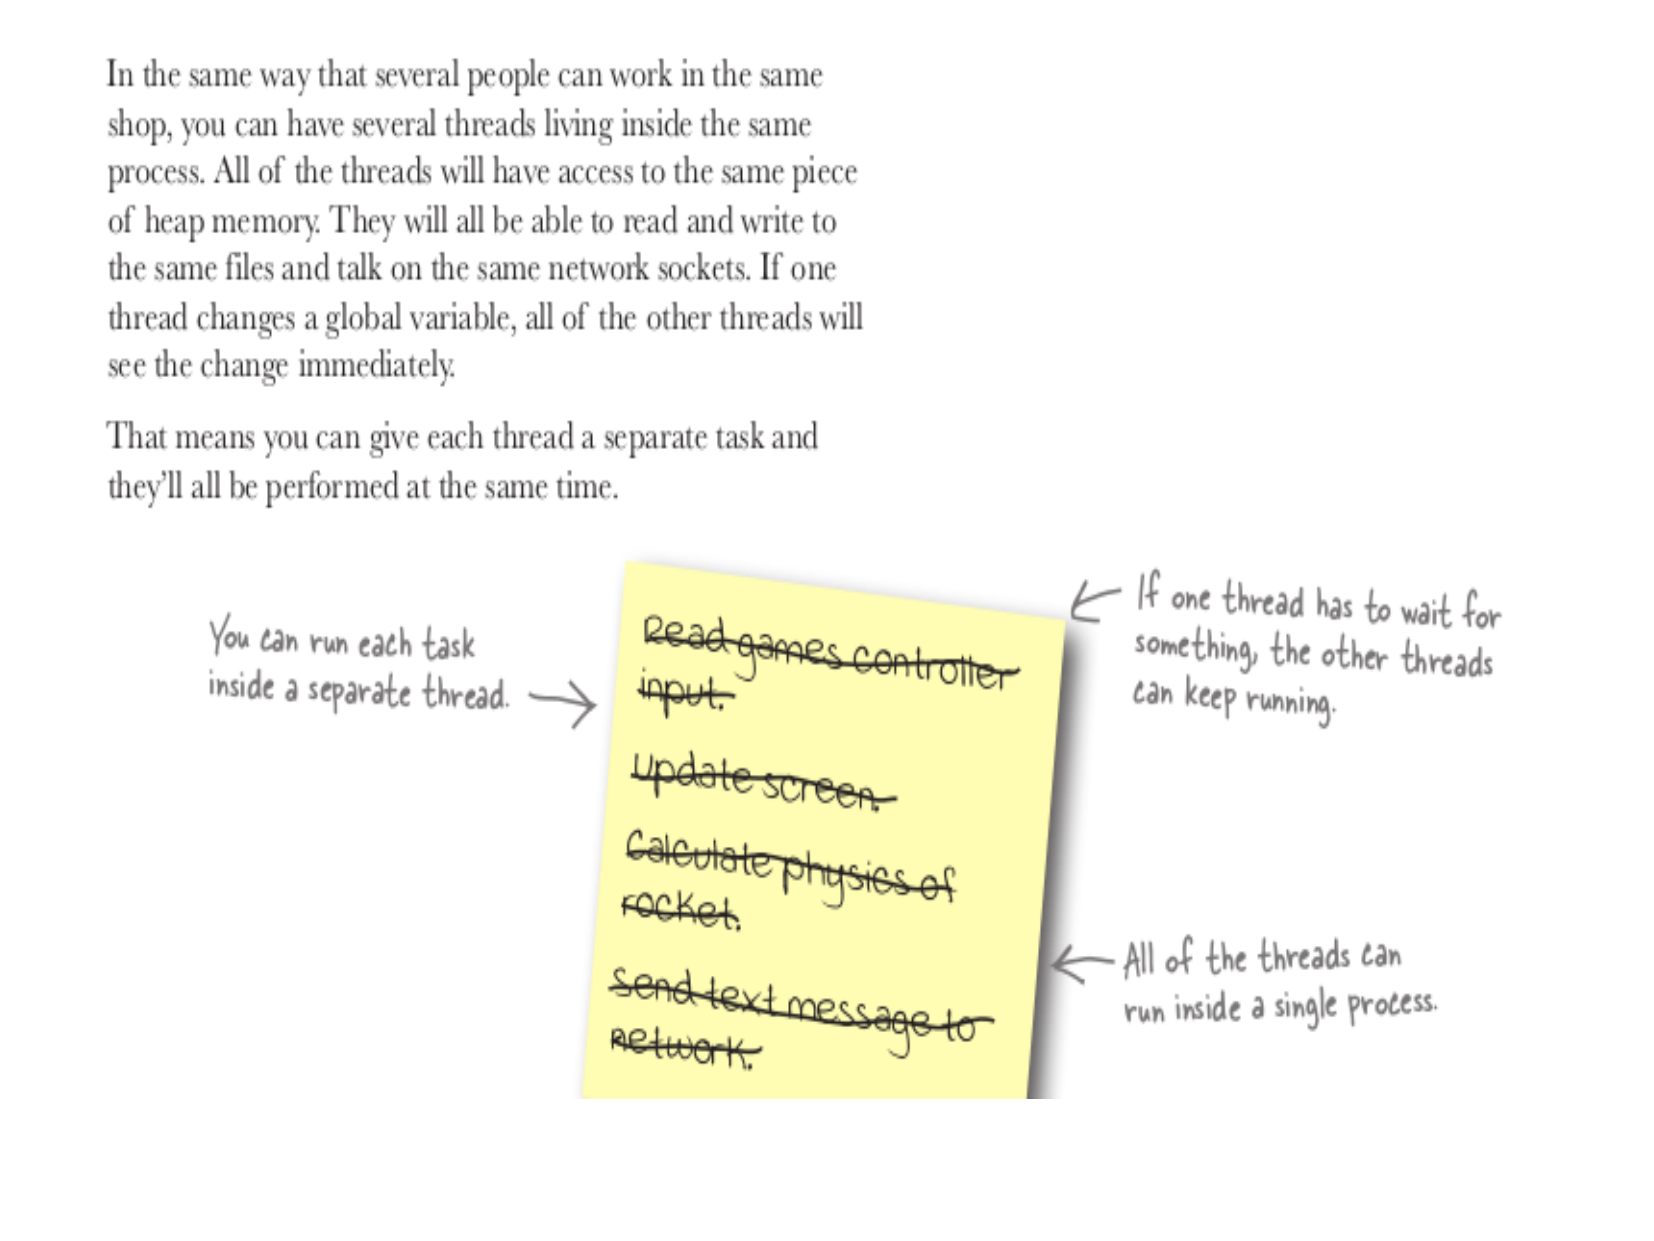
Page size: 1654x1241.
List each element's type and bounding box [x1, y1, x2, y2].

picture [47, 47, 1583, 1099]
